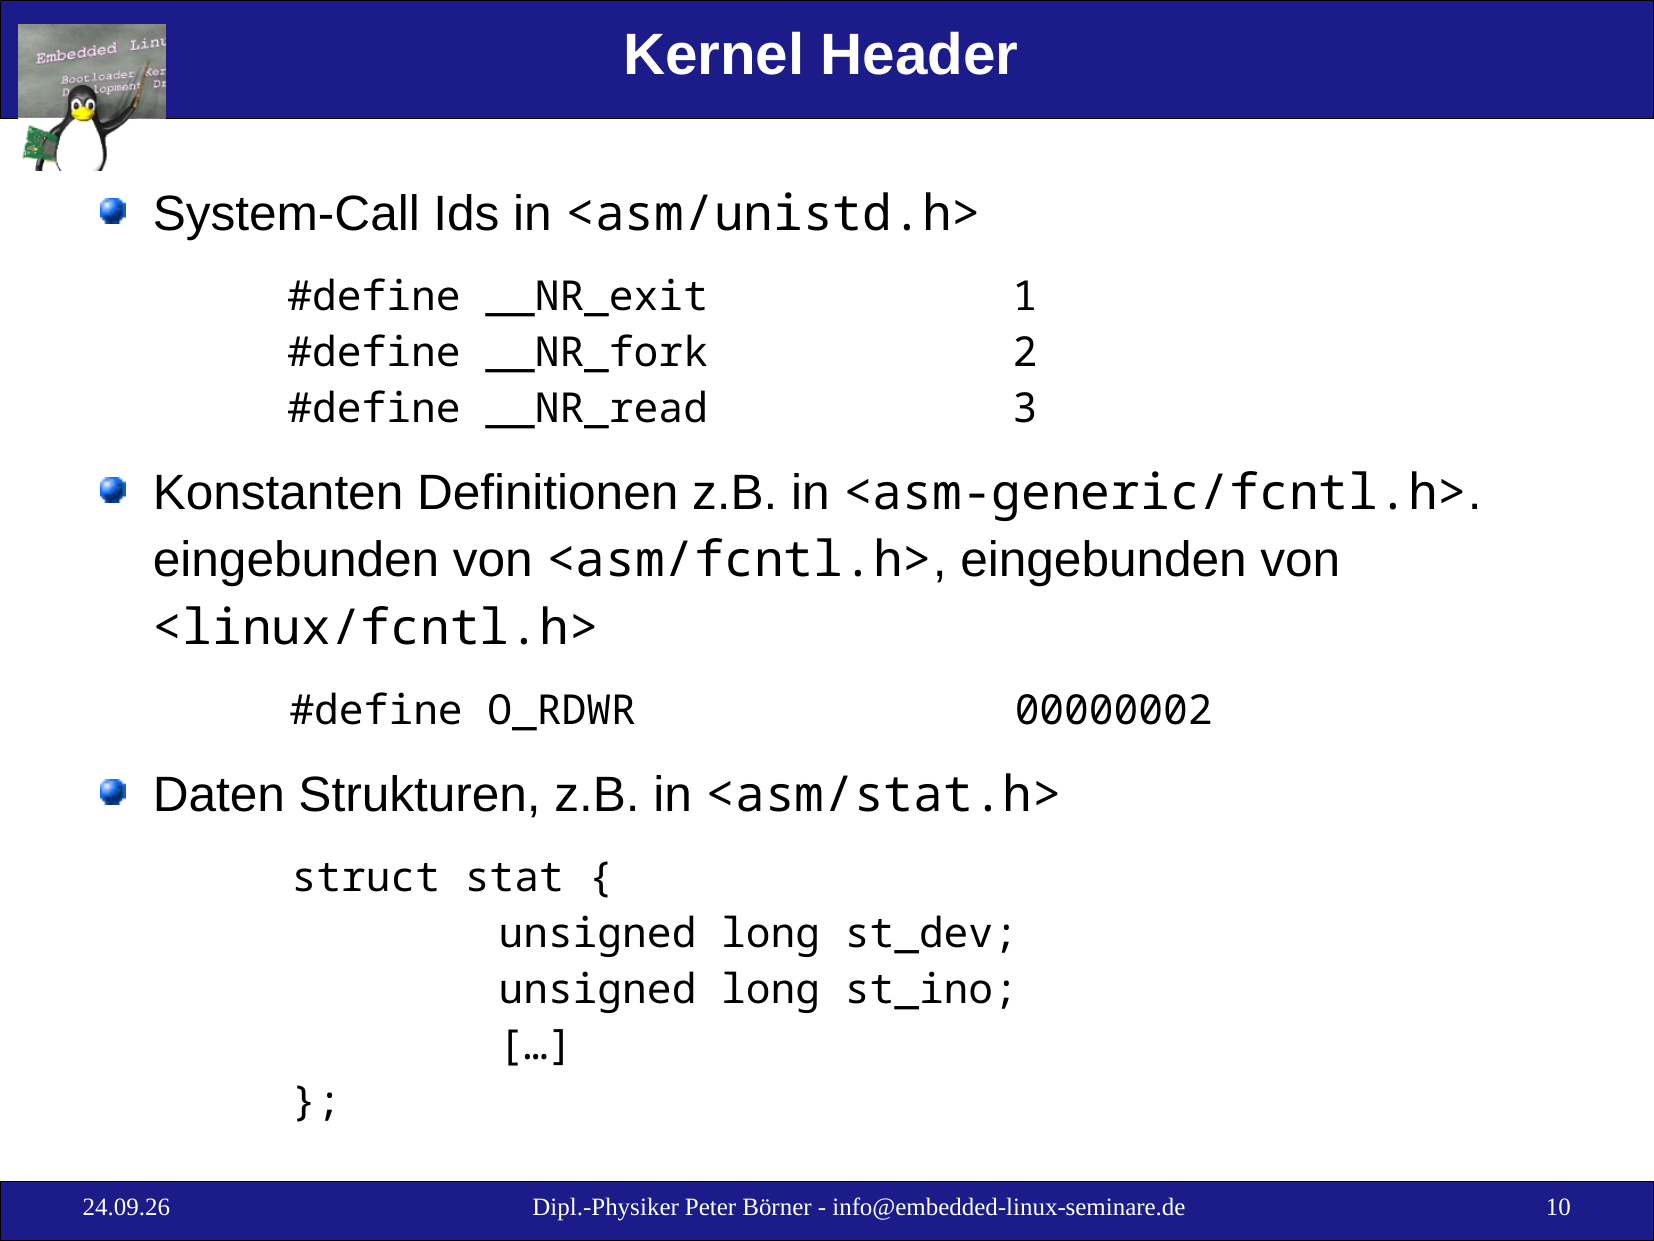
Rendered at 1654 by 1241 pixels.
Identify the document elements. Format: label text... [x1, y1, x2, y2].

title Kernel Header [76, 19, 1565, 89]
picture [18, 24, 166, 171]
list System-Call Ids in <asm/unistd.h> #define __NR_exit 1 #define __NR_fork 2 #define __NR_read 3 Konstanten Definitionen z.B. in <asm-generic/fcntl.h>. eingebunden von <asm/fcntl.h>, eingebunden von <linux/fcntl.h> #define O_RDWR 00000002 Daten Strukturen, z.B. in <asm/stat.h> struct stat { unsigned long st_dev; unsigned long st_ino; […] }; [82, 177, 1571, 1133]
